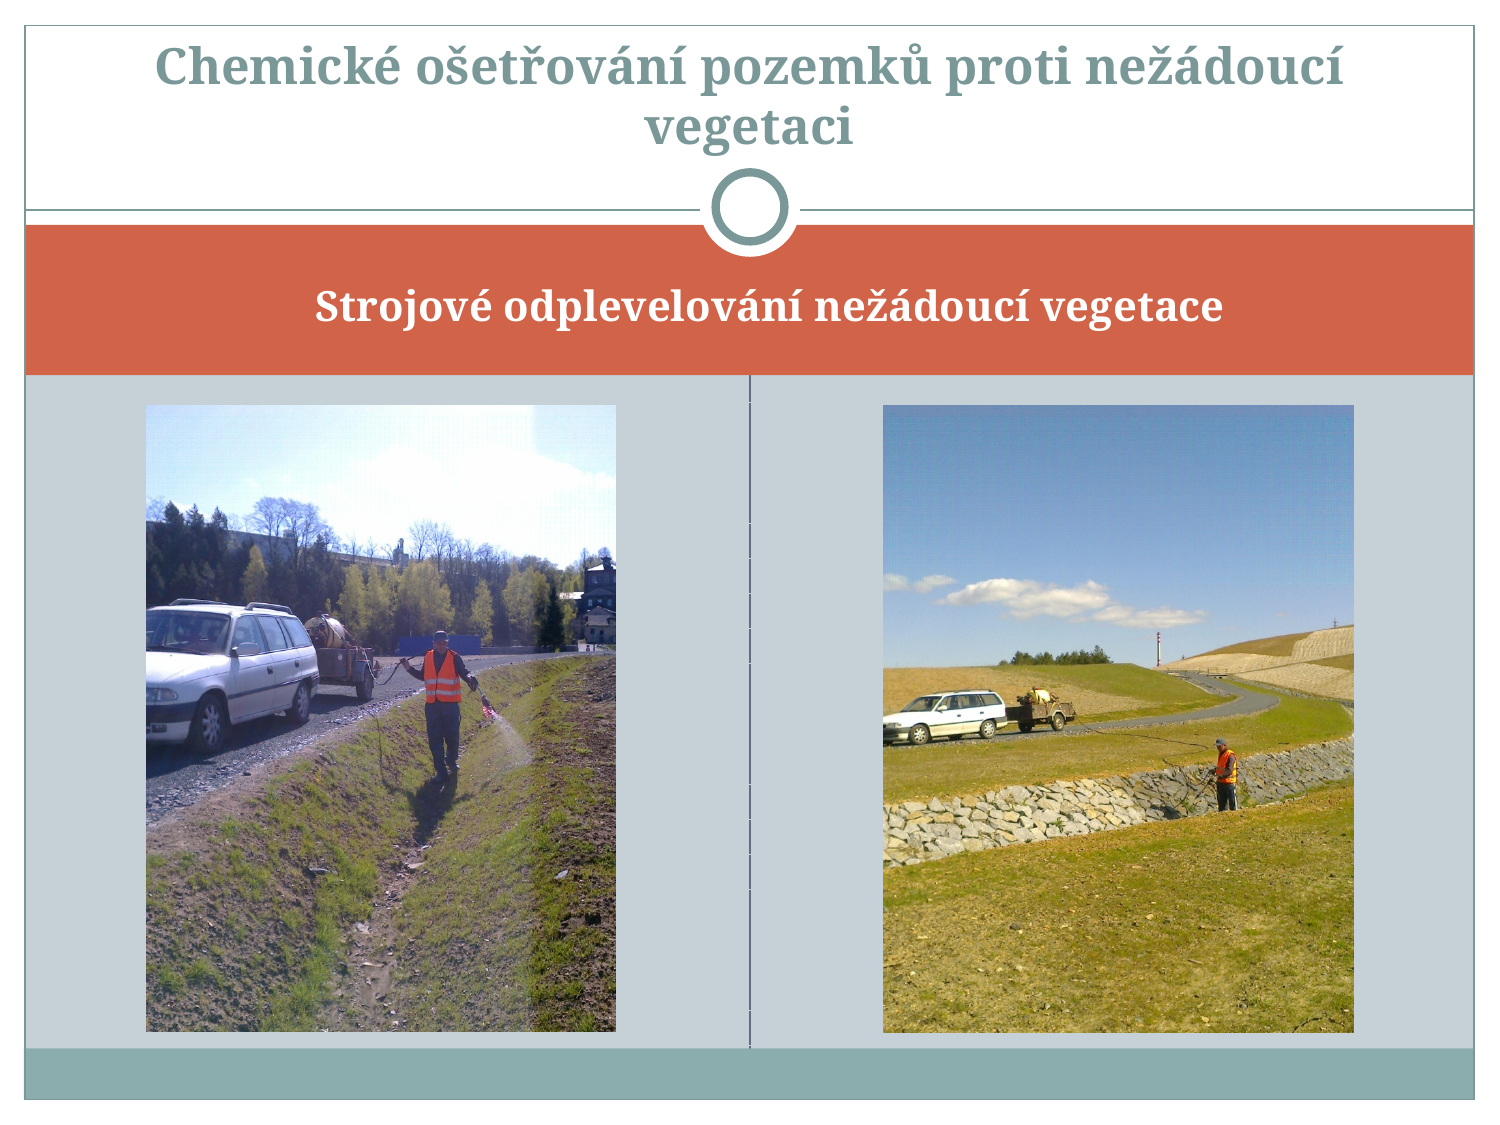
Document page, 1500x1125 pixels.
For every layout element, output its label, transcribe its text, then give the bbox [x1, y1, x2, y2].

picture [883, 405, 1354, 1033]
title Chemické ošetřování pozemků proti nežádoucí vegetaci [49, 37, 1450, 162]
list Strojové odplevelování nežádoucí vegetace [74, 251, 1412, 357]
picture [146, 405, 616, 1032]
